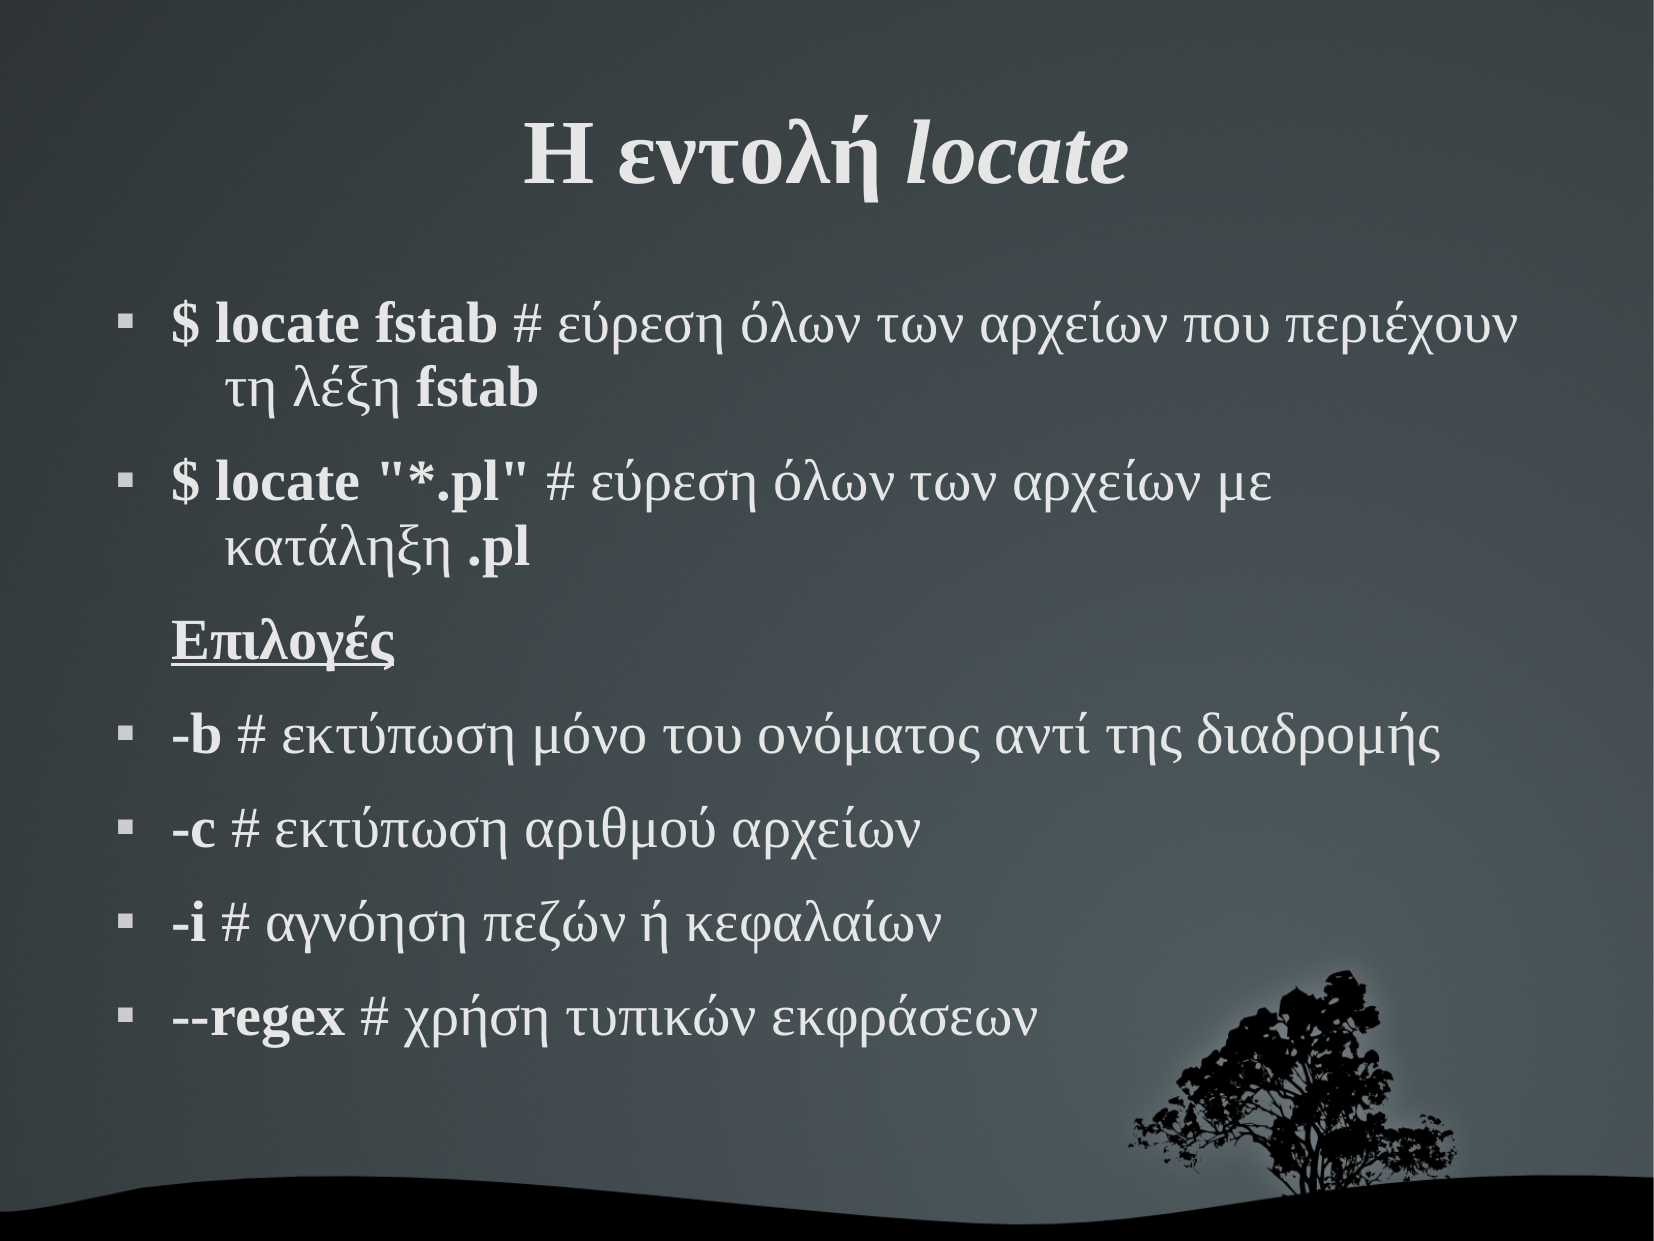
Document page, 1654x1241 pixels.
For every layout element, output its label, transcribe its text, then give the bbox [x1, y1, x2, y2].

title Η εντολή locate [82, 49, 1571, 257]
list $ locate fstab # εύρεση όλων των αρχείων που περιέχουν τη λέξη fstab $ locate "*.pl" # εύρεση όλων των αρχείων με κατάληξη .pl Επιλογές -b # εκτύπωση μόνο του ονόματος αντί της διαδρομής -c # εκτύπωση αριθμού αρχείων -i # αγνόηση πεζών ή κεφαλαίων --regex # χρήση τυπικών εκφράσεων [82, 290, 1571, 1152]
picture [0, 0, 1654, 1241]
